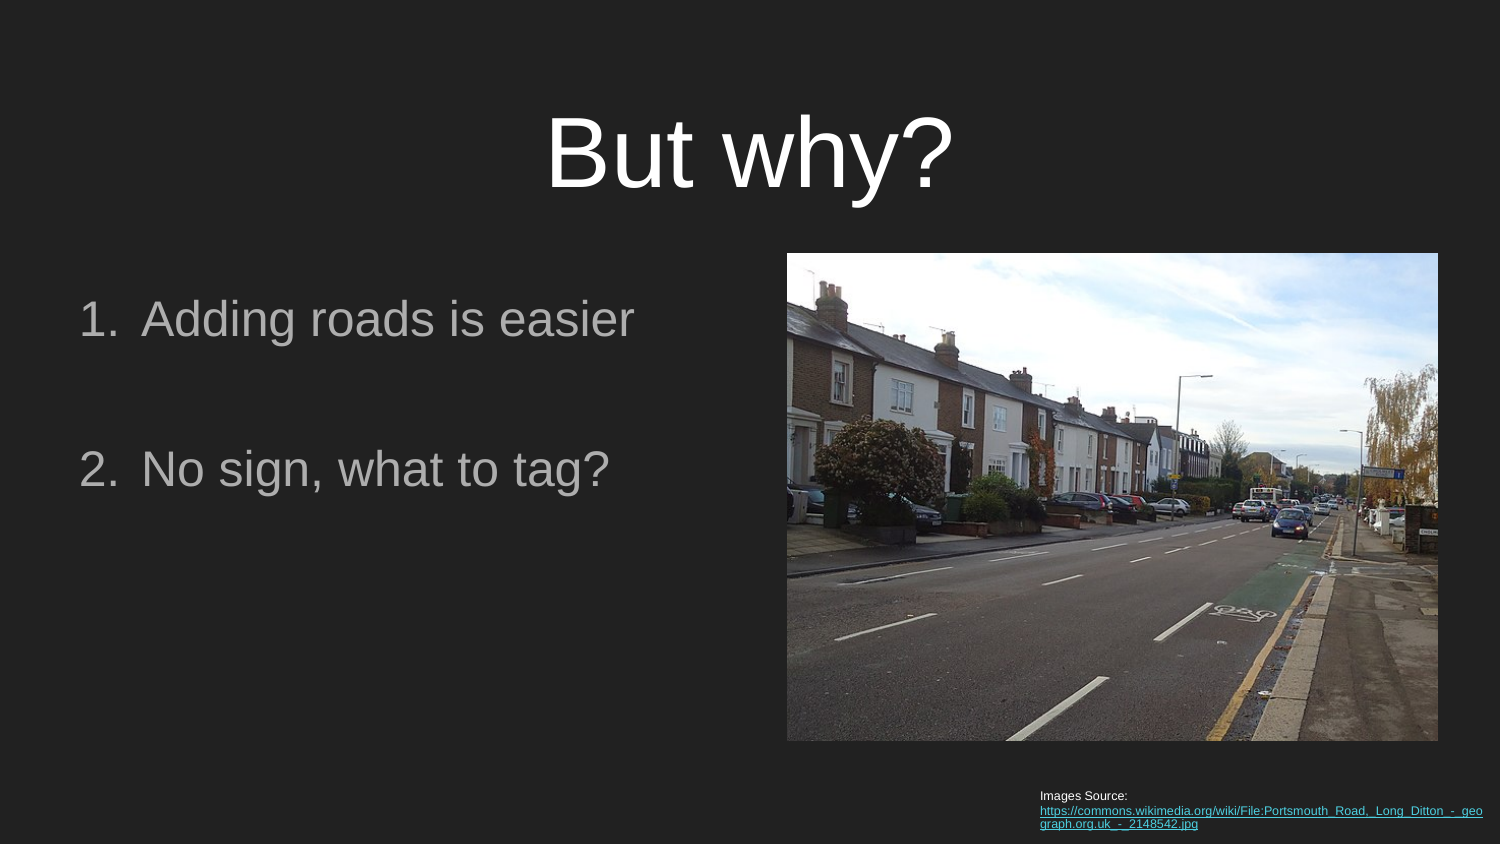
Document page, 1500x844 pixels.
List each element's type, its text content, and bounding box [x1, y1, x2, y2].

picture [787, 253, 1438, 741]
title But why? [51, 72, 1449, 220]
list Adding roads is easier No sign, what to tag? [51, 262, 1449, 750]
text_box Images Source: https://commons.wikimedia.org/wiki/File:Portsmouth_Road,_Long_Ditton_-_geograph.org.uk_-_2148542.jpg [1025, 773, 1500, 844]
